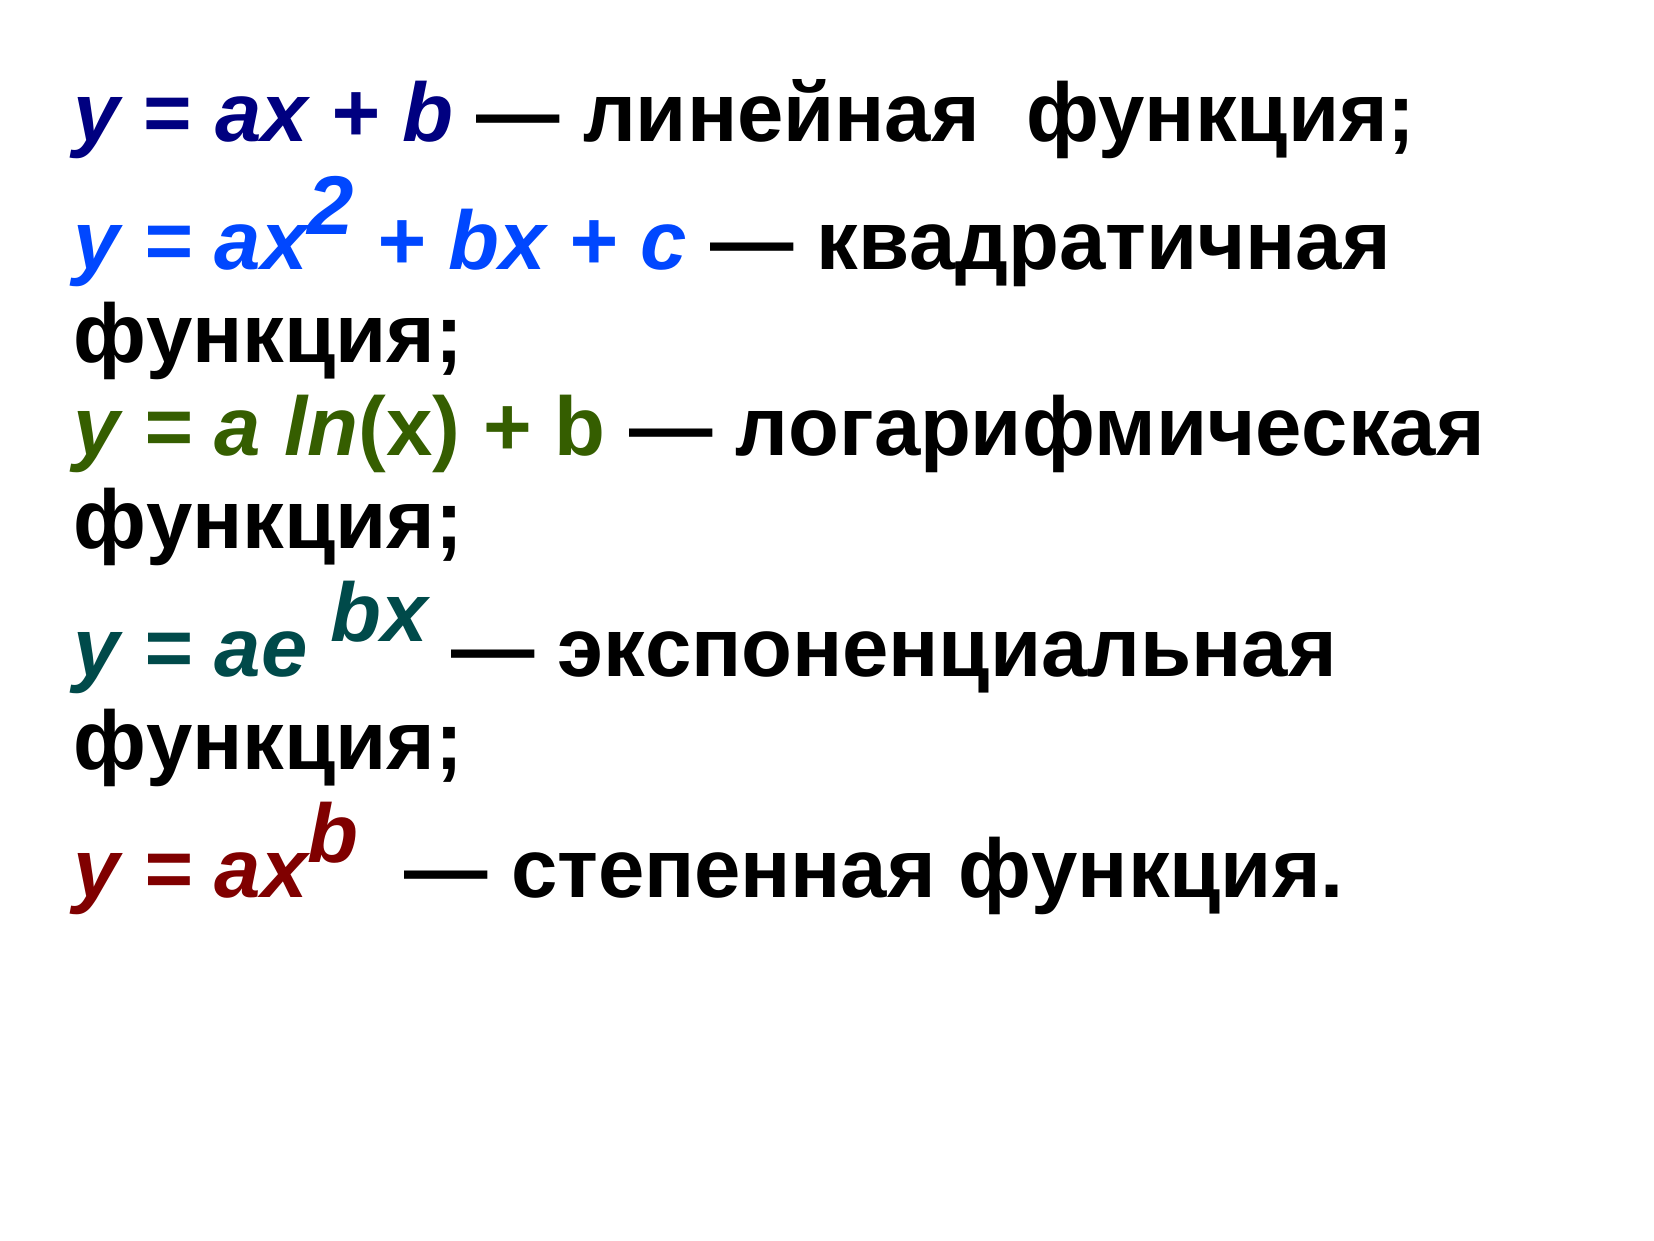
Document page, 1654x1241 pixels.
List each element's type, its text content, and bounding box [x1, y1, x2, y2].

text_box у = ах + b ― линейная функция; у = ах2 + bх + с ― квадратичная функция; у = а ln(х) + b ― логарифмическая функция; у = ае bx ― экспоненциальная функция; у = ахb ― степенная функция. [59, 59, 1595, 923]
